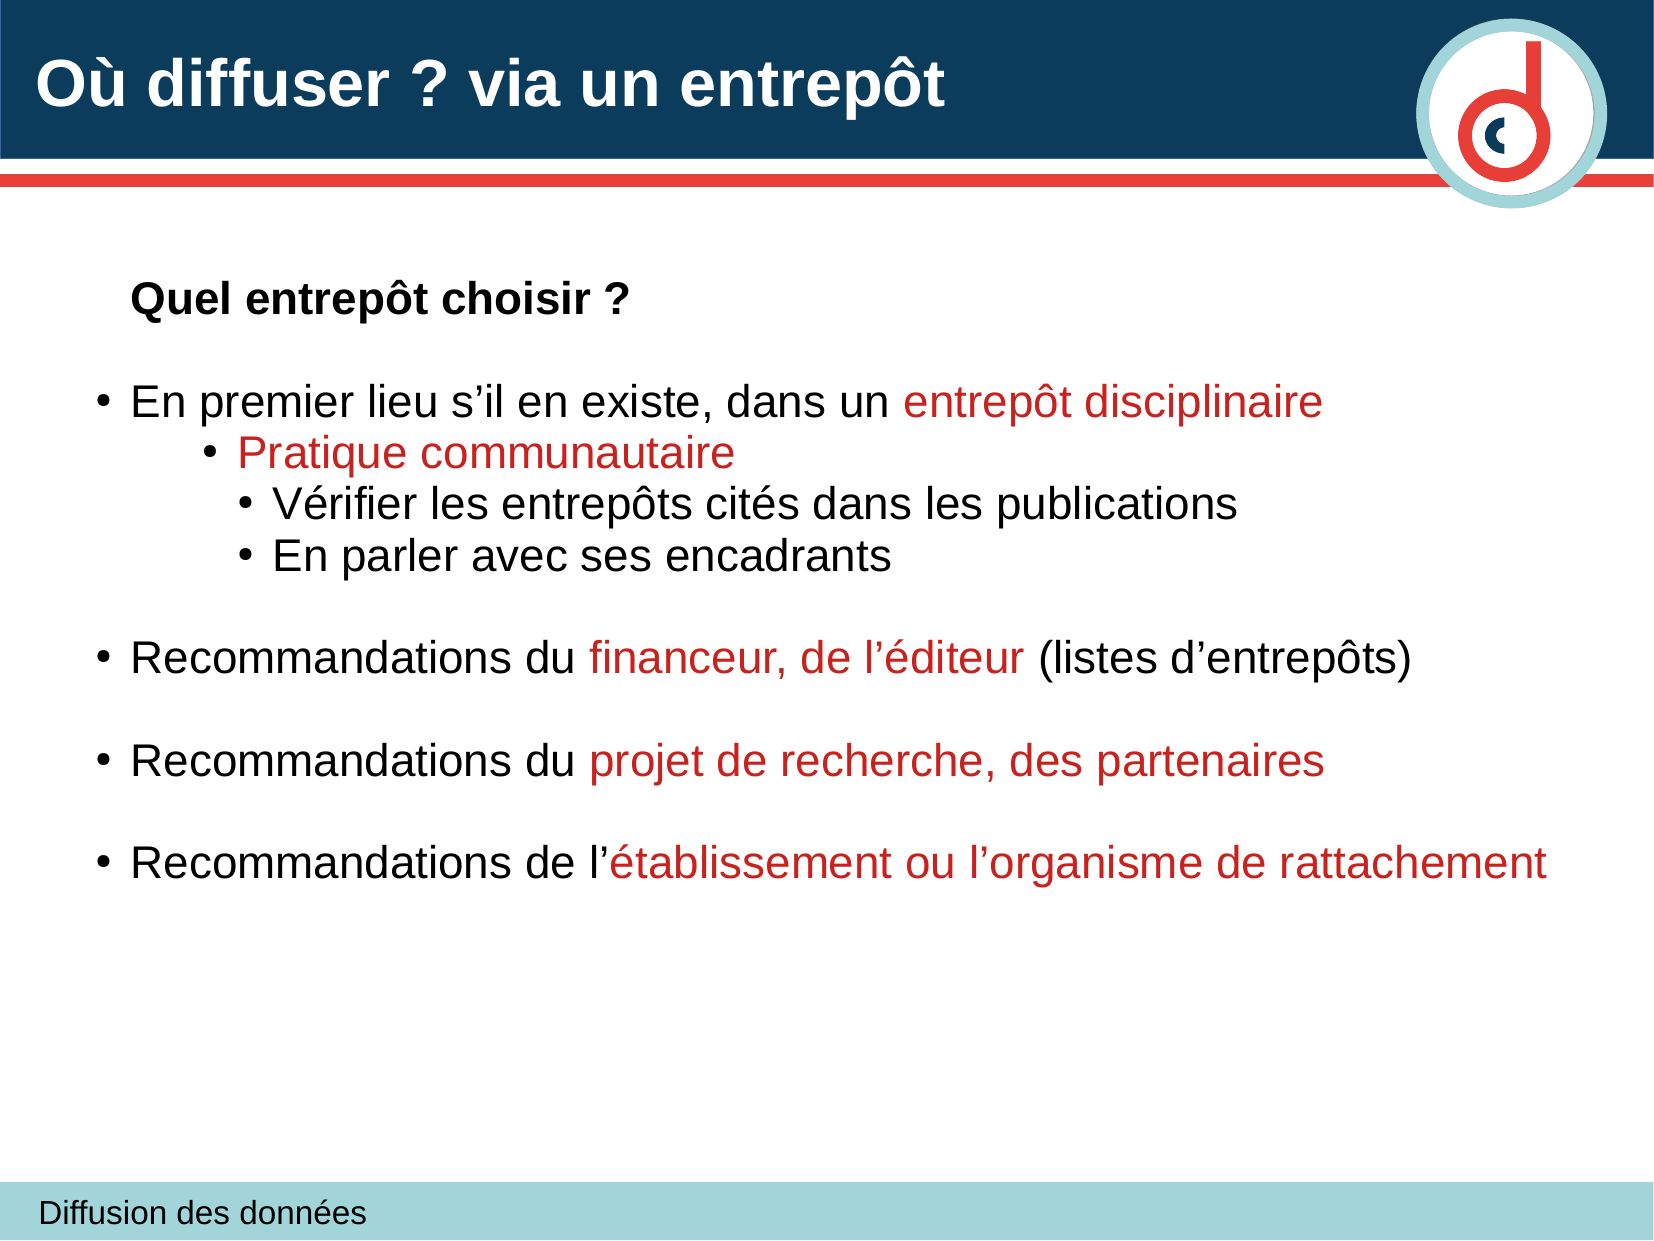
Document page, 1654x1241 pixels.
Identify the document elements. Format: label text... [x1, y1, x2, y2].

title Où diffuser ? via un entrepôt [35, 11, 1430, 159]
text_box Quel entrepôt choisir ? En premier lieu s’il en existe, dans un entrepôt disciplinaire Pratique communautaire Vérifier les entrepôts cités dans les publications En parler avec ses encadrants Recommandations du financeur, de l’éditeur (listes d’entrepôts) Recommandations du projet de recherche, des partenaires Recommandations de l’établissement ou l’organisme de rattachement [80, 265, 1571, 1123]
text_box Diffusion des données [23, 1187, 621, 1241]
